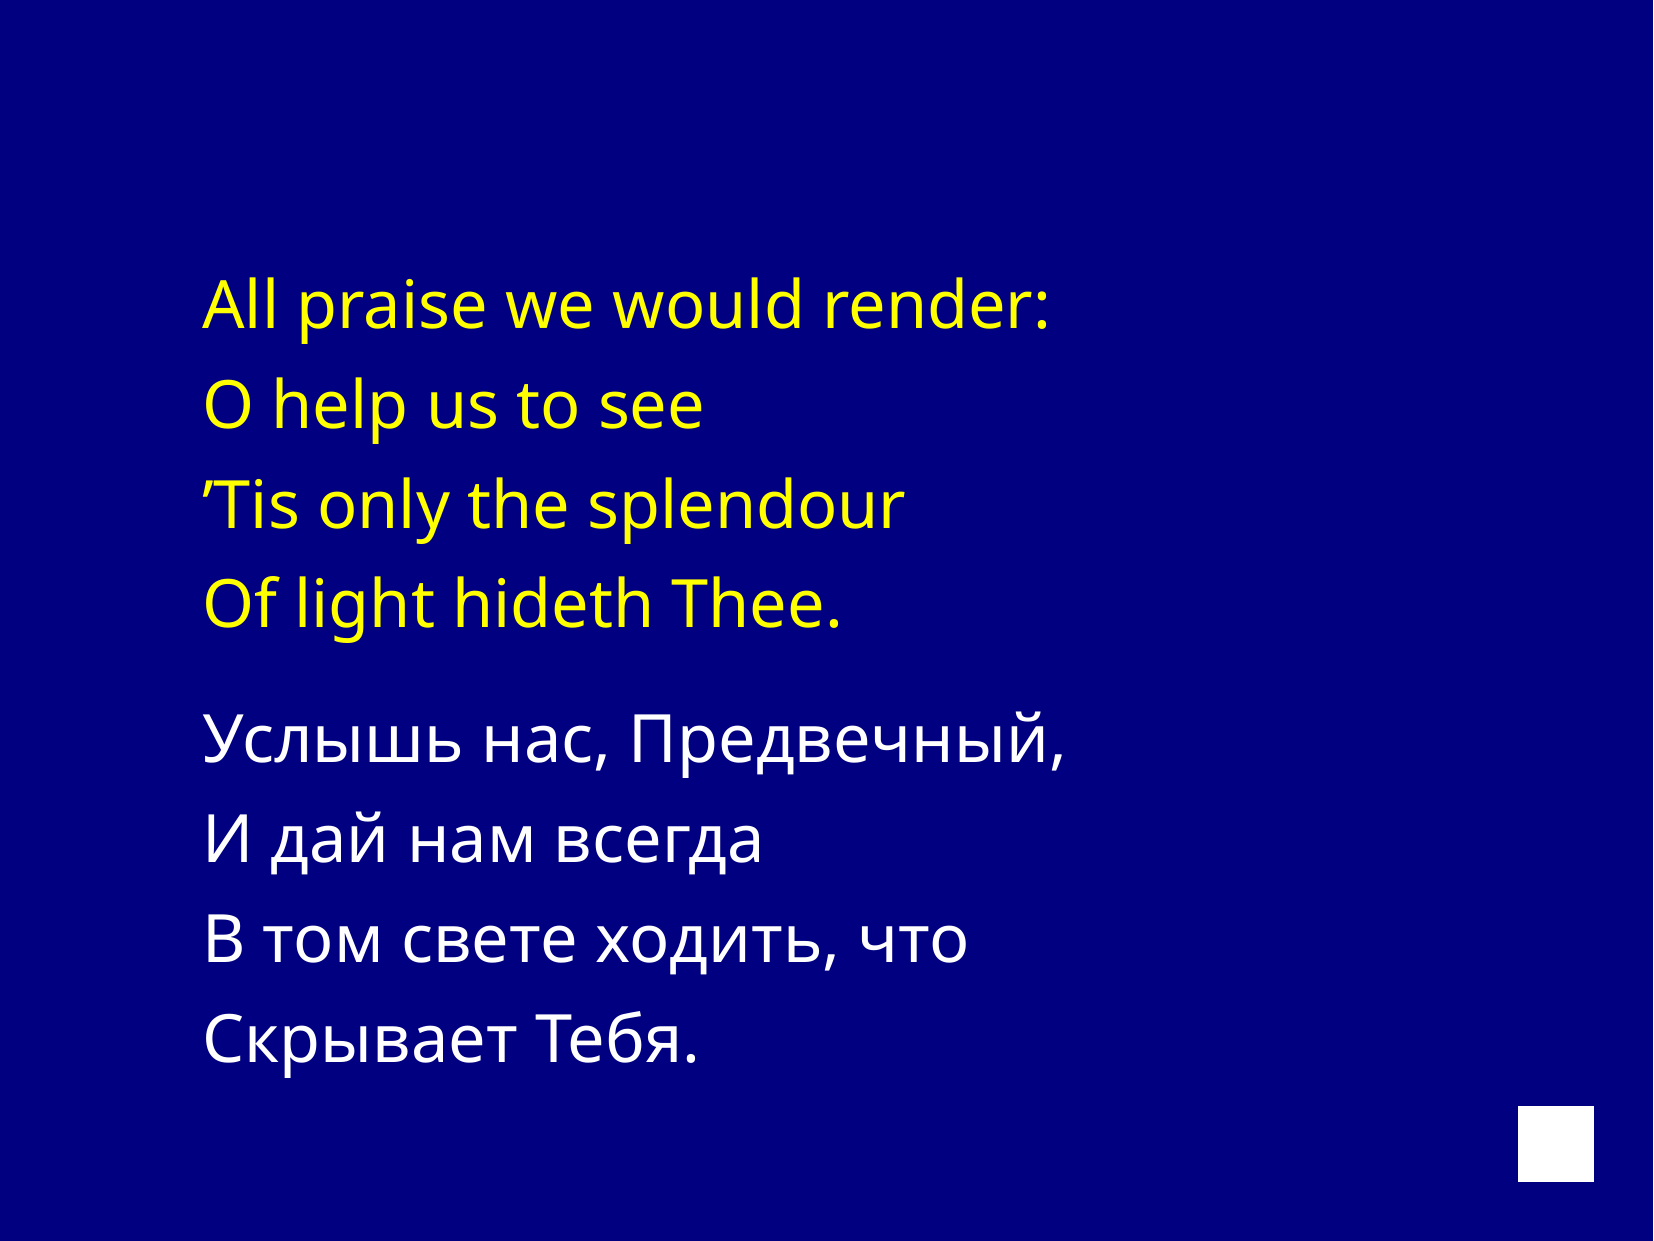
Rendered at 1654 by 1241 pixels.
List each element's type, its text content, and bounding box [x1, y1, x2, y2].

text_box [1518, 1106, 1594, 1182]
text_box Услышь нас, Предвечный, И дай нам всегда В том свете ходить, что Скрывает Тебя. [75, 675, 1576, 1163]
text_box All praise we would render: O help us to see ’Tis only the splendour Of light hideth Thee. [75, 150, 1576, 638]
